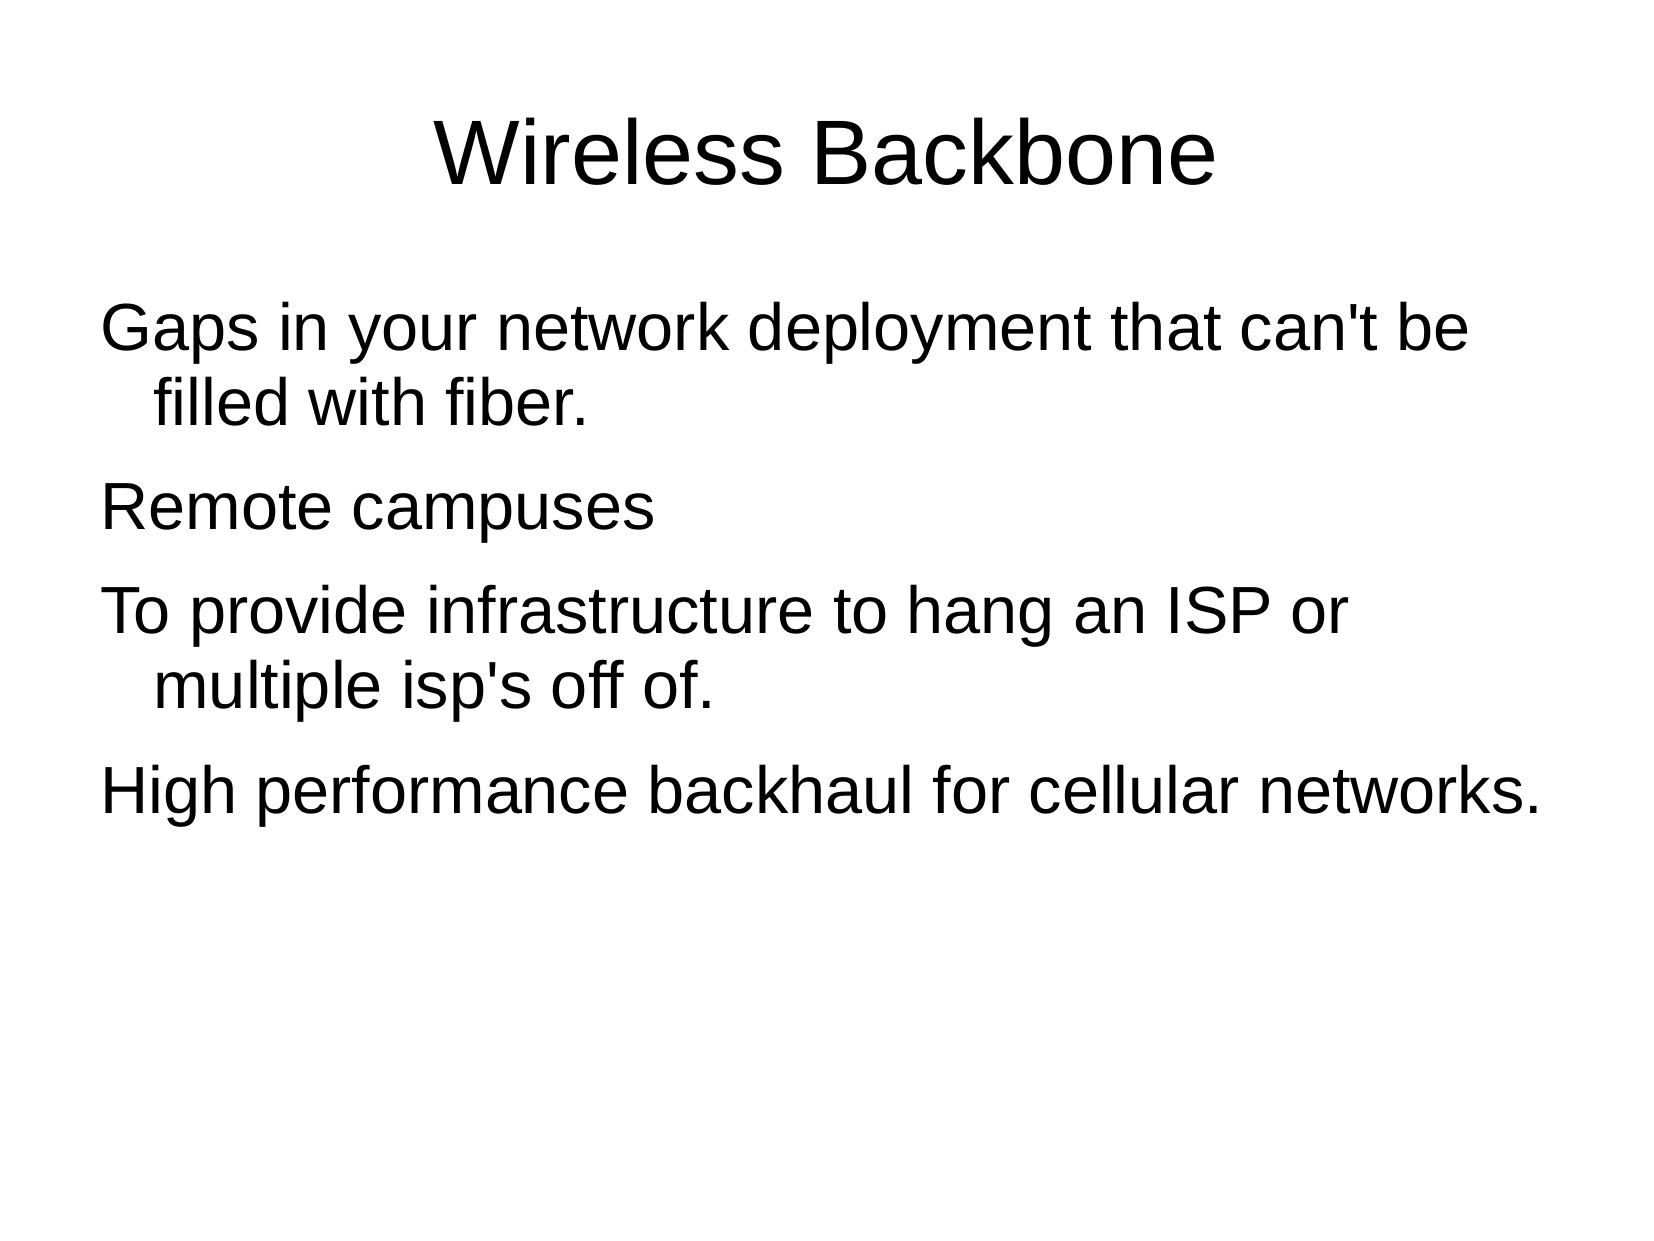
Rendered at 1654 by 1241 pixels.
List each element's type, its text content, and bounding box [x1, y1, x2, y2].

list Gaps in your network deployment that can't be filled with fiber. Remote campuses To provide infrastructure to hang an ISP or multiple isp's off of. High performance backhaul for cellular networks. [82, 290, 1571, 1094]
title Wireless Backbone [82, 56, 1571, 250]
